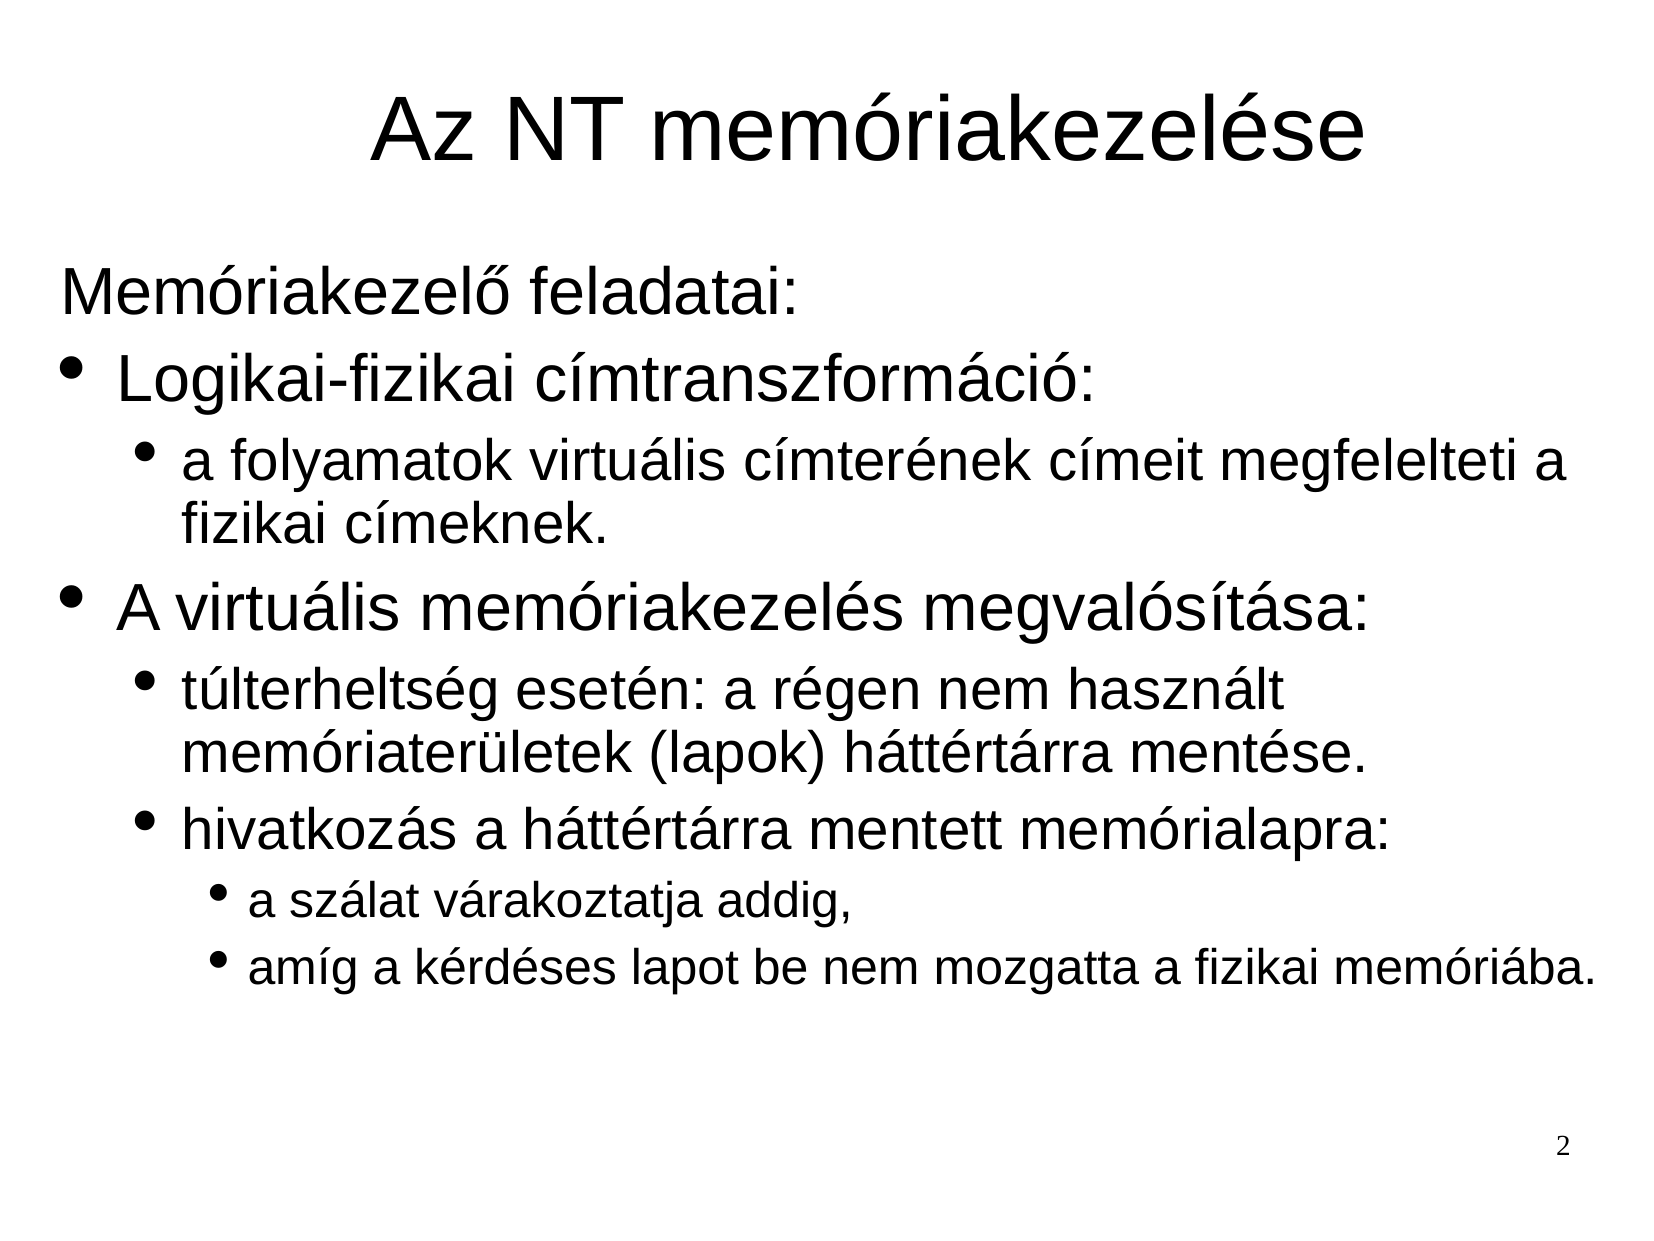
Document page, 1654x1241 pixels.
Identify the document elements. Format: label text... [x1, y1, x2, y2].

list Memóriakezelő feladatai: Logikai-fizikai címtranszformáció: a folyamatok virtuális címterének címeit megfelelteti a fizikai címeknek. A virtuális memóriakezelés megvalósítása: túlterheltség esetén: a régen nem használt memóriaterületek (lapok) háttértárra mentése. hivatkozás a háttértárra mentett memórialapra: a szálat várakoztatja addig, amíg a kérdéses lapot be nem mozgatta a fizikai memóriába. [45, 255, 1654, 1206]
title Az NT memóriakezelése [136, 20, 1543, 228]
